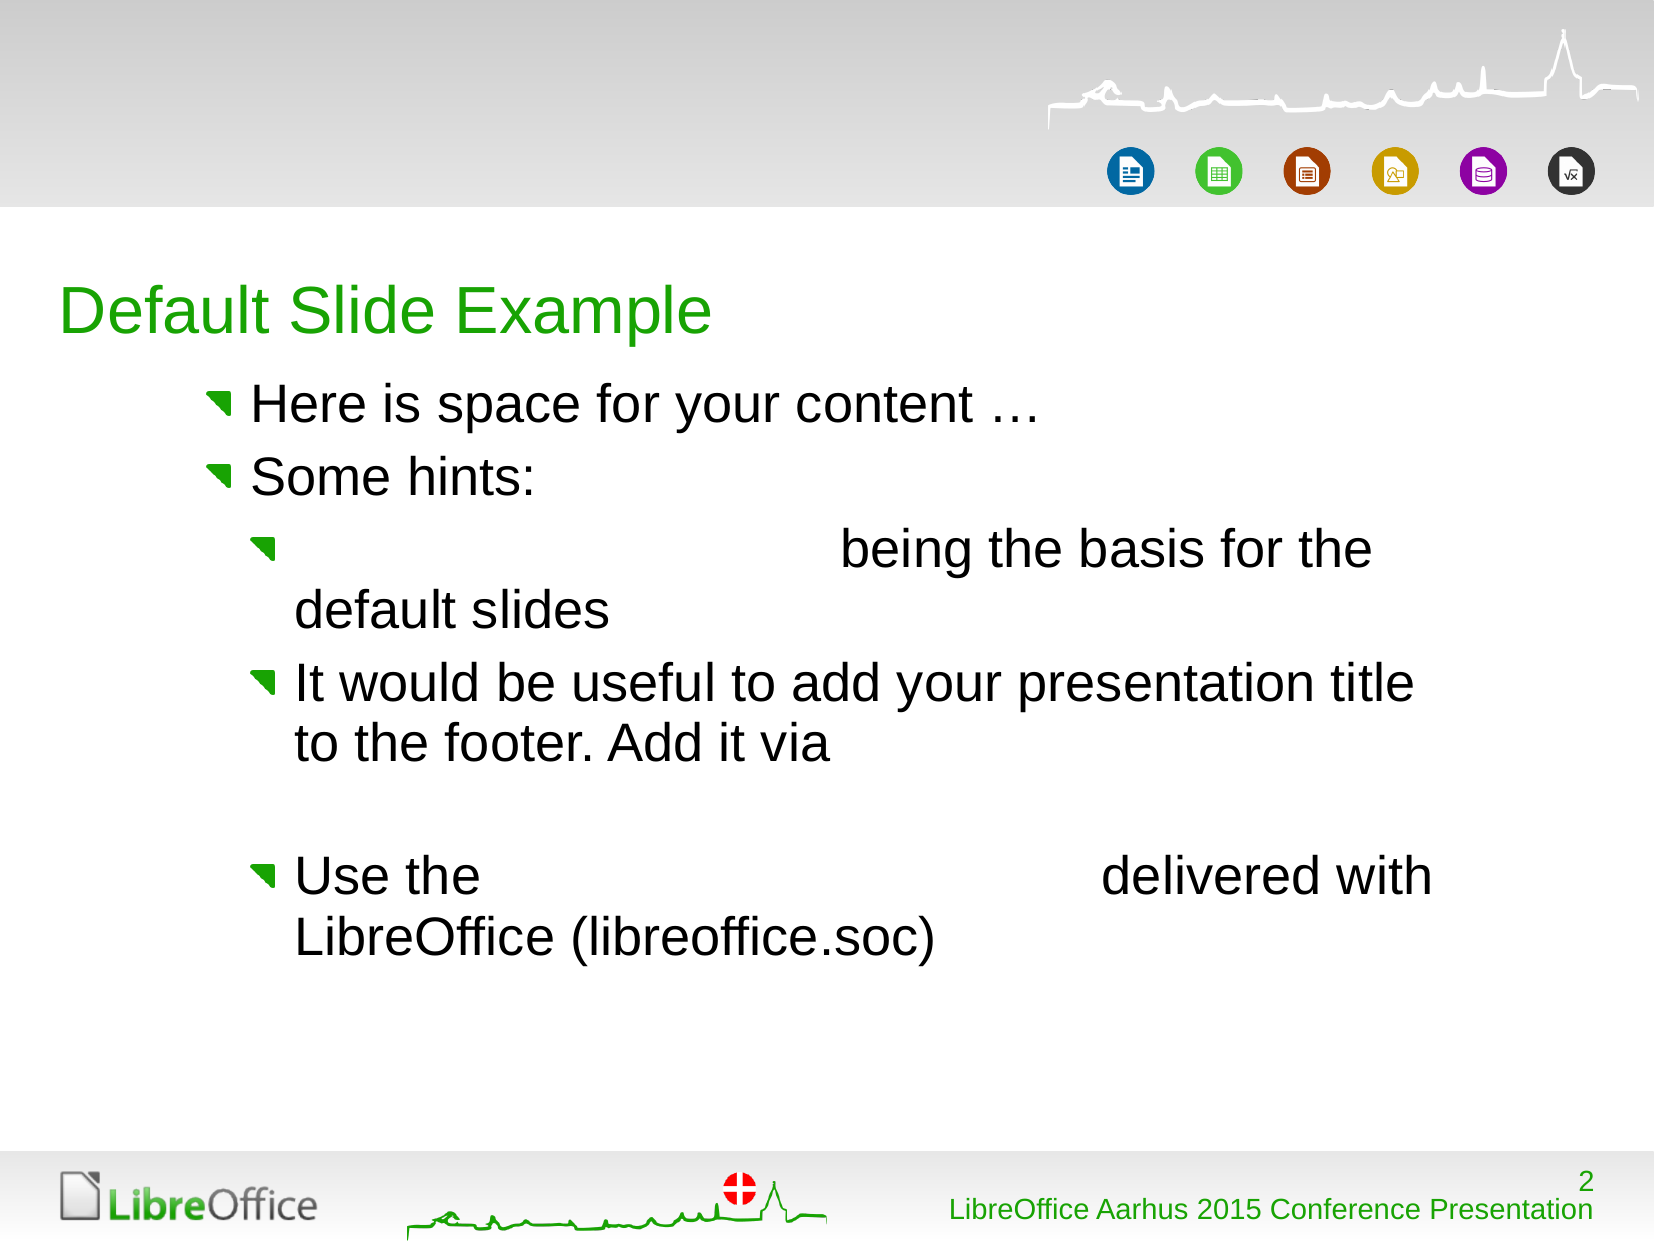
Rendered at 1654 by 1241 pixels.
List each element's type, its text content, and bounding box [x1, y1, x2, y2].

picture [1048, 29, 1639, 130]
list Here is space for your content … Some hints: Use the master pages being the basis for the default slides It would be useful to add your presentation title to the footer. Add it via Insert – Page Number … – Footer Use the LibreOffice Color Palette delivered with LibreOffice (libreoffice.soc) [206, 373, 1477, 1093]
picture [407, 1172, 827, 1241]
picture [1107, 147, 1595, 195]
title Default Slide Example [59, 236, 1595, 384]
picture [41, 1152, 337, 1240]
